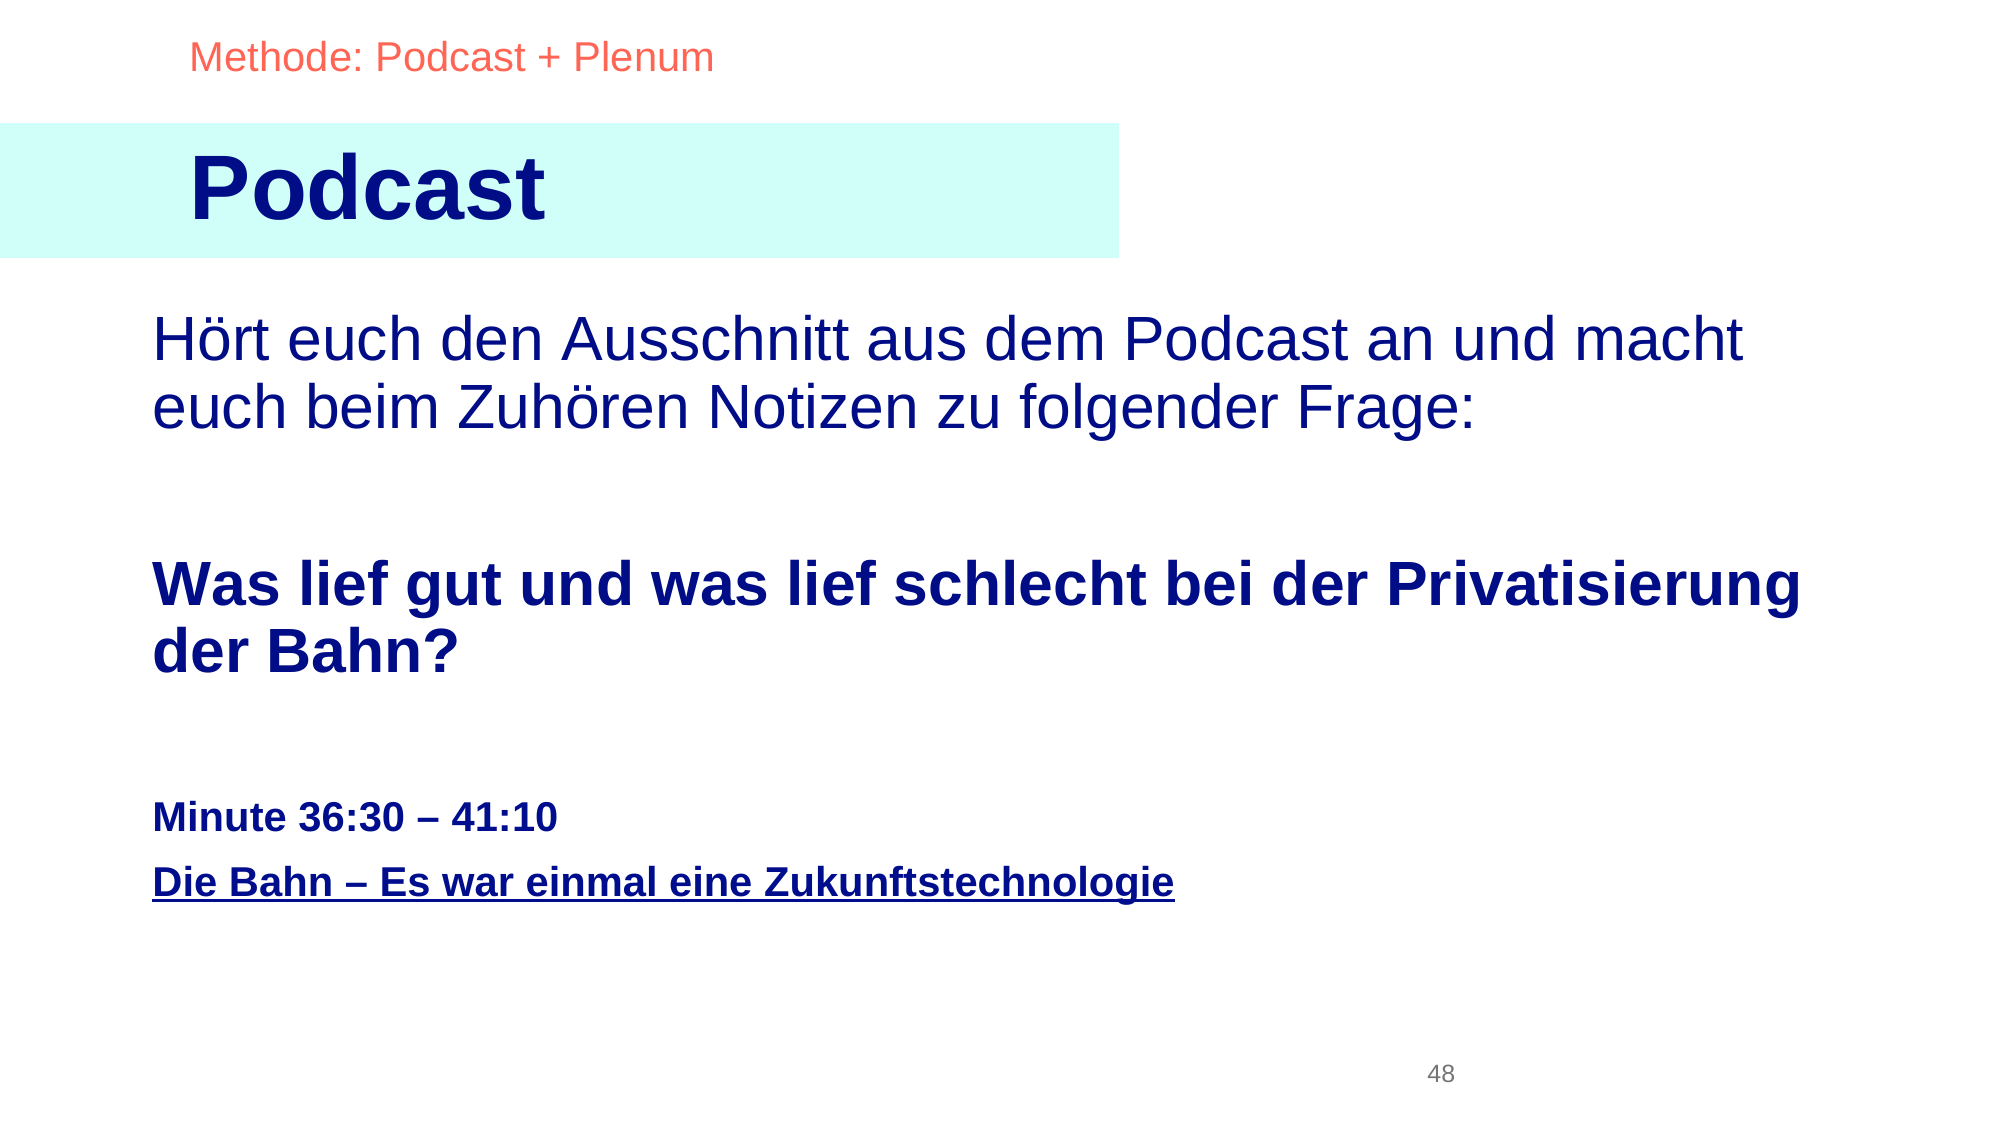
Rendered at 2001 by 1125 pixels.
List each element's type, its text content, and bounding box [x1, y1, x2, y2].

list Methode: Podcast + Plenum [137, 27, 1119, 107]
list Podcast [137, 129, 1093, 258]
list Hört euch den Ausschnitt aus dem Podcast an und macht euch beim Zuhören Notizen zu folgender Frage: Was lief gut und was lief schlecht bei der Privatisierung der Bahn? Minute 36:30 – 41:10 Die Bahn – Es war einmal eine Zukunftstechnologie [137, 299, 1863, 1014]
